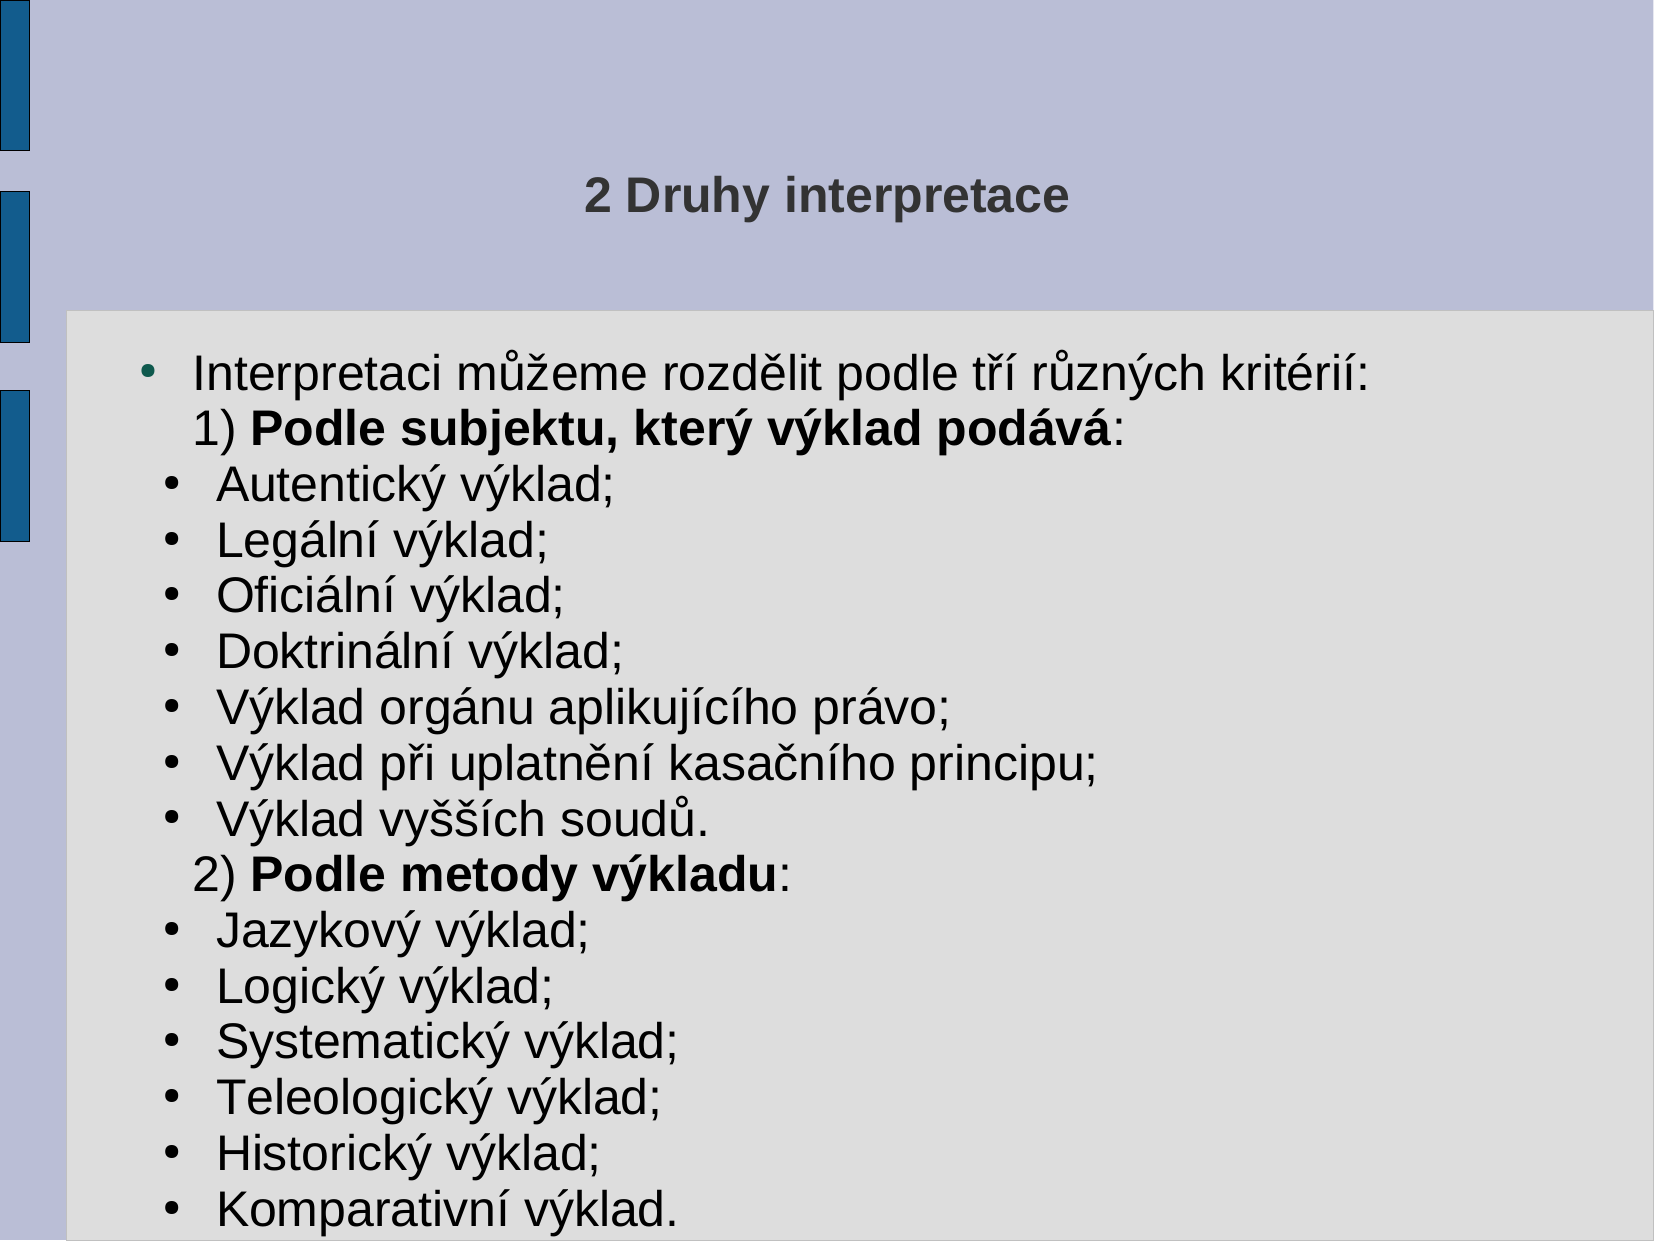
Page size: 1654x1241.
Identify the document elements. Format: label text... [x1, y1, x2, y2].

title 2 Druhy interpretace [121, 91, 1534, 299]
list Interpretaci můžeme rozdělit podle tří různých kritérií: 1) Podle subjektu, který výklad podává: Autentický výklad; Legální výklad; Oficiální výklad; Doktrinální výklad; Výklad orgánu aplikujícího právo; Výklad při uplatnění kasačního principu; Výklad vyšších soudů. 2) Podle metody výkladu: Jazykový výklad; Logický výklad; Systematický výklad; Teleologický výklad; Historický výklad; Komparativní výklad. [121, 344, 1534, 1240]
